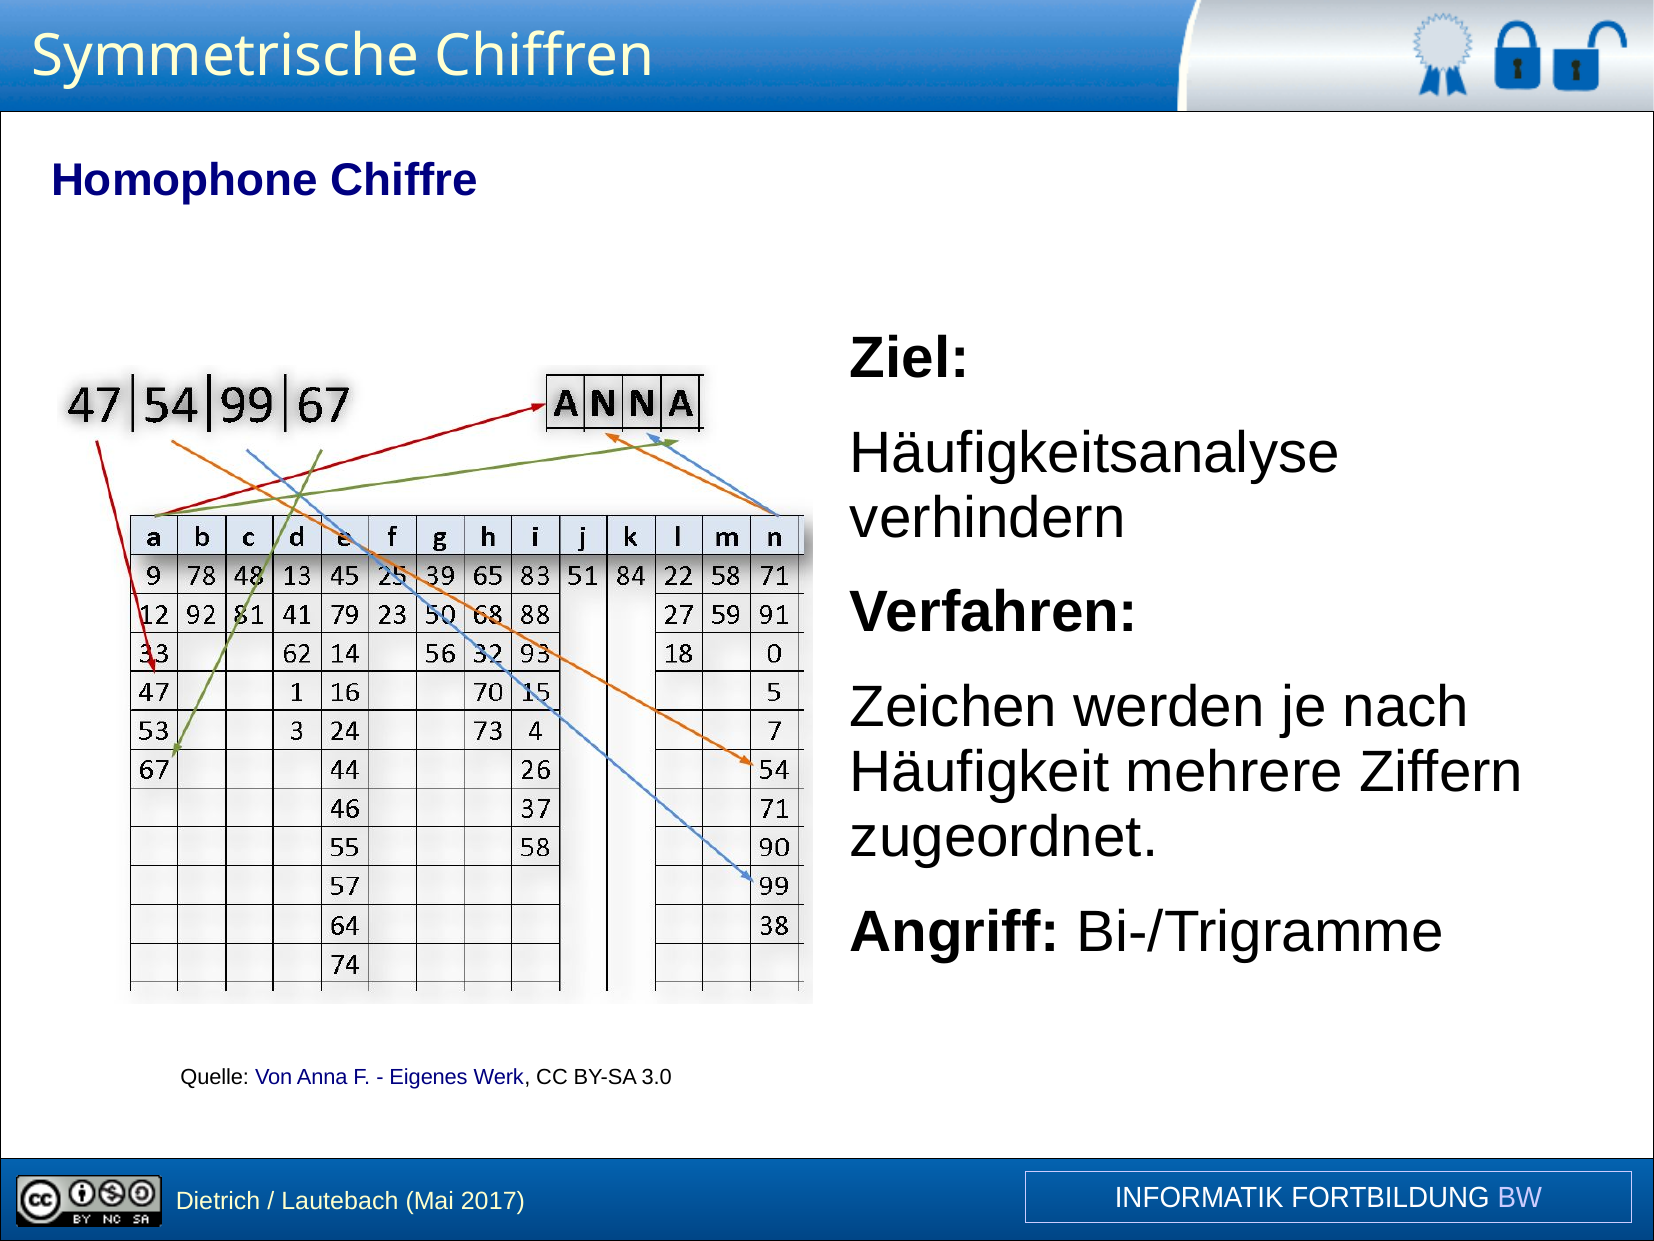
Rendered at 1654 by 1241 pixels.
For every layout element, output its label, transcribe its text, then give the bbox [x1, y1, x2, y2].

picture [16, 1175, 162, 1227]
picture [0, 0, 1654, 111]
list Ziel: Häufigkeitsanalyse verhindern Verfahren: Zeichen werden je nach Häufigkeit mehrere Ziffern zugeordnet. Angriff: Bi-/Trigramme [850, 325, 1606, 1045]
text_box Homophone Chiffre [36, 146, 1617, 214]
text_box Quelle: Von Anna F. - Eigenes Werk, CC BY-SA 3.0 [146, 1057, 706, 1098]
title Symmetrische Chiffren [31, 14, 1151, 92]
picture [57, 365, 813, 1004]
